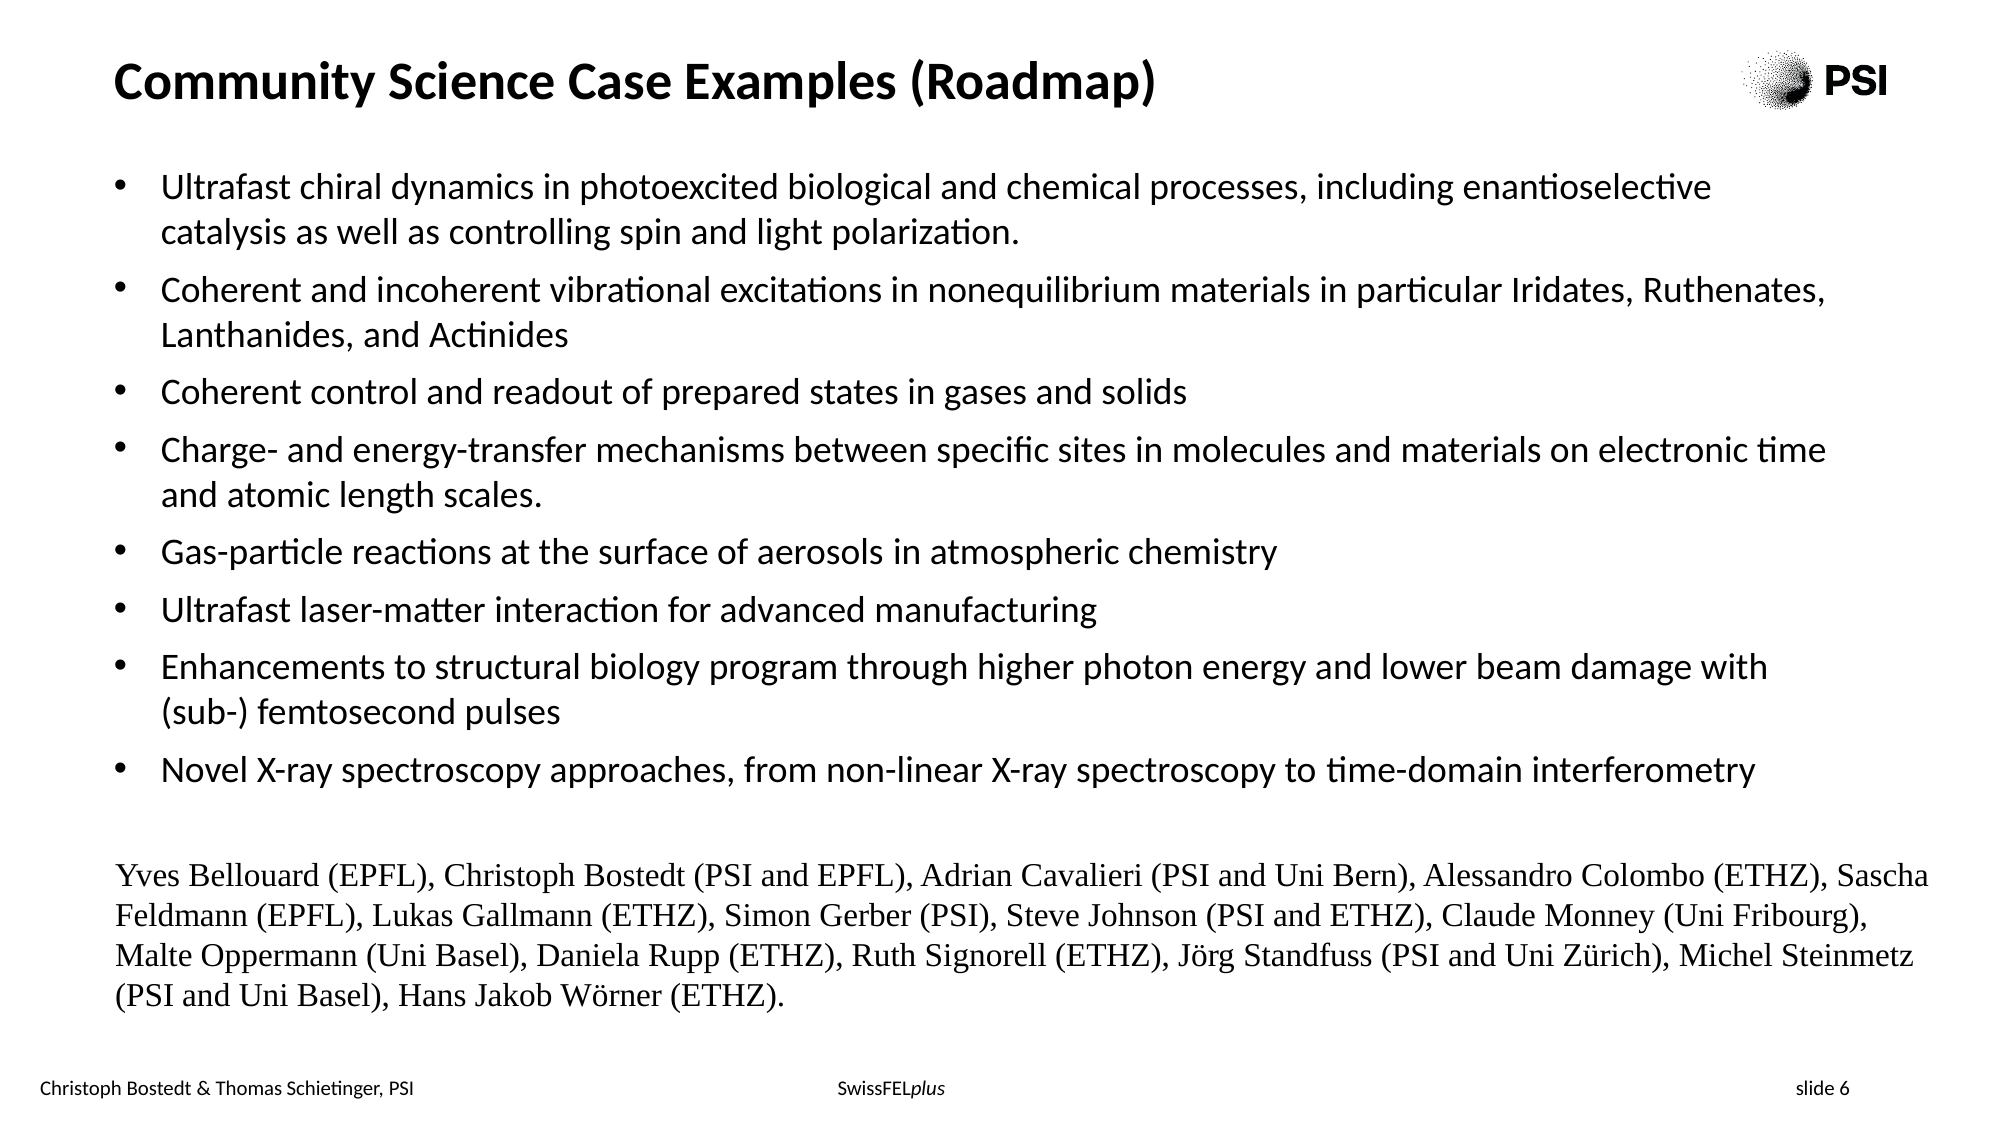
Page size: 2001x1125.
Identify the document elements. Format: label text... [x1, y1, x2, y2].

title Community Science Case Examples (Roadmap) [114, 45, 1585, 118]
list Ultrafast chiral dynamics in photoexcited biological and chemical processes, including enantioselective catalysis as well as controlling spin and light polarization. Coherent and incoherent vibrational excitations in nonequilibrium materials in particular Iridates, Ruthenates, Lanthanides, and Actinides Coherent control and readout of prepared states in gases and solids Charge- and energy-transfer mechanisms between specific sites in molecules and materials on electronic time and atomic length scales. Gas-particle reactions at the surface of aerosols in atmospheric chemistry Ultrafast laser-matter interaction for advanced manufacturing Enhancements to structural biology program through higher photon energy and lower beam damage with (sub-) femtosecond pulses Novel X-ray spectroscopy approaches, from non-linear X-ray spectroscopy to time-domain interferometry [114, 161, 1839, 853]
text_box Yves Bellouard (EPFL), Christoph Bostedt (PSI and EPFL), Adrian Cavalieri (PSI and Uni Bern), Alessandro Colombo (ETHZ), Sascha Feldmann (EPFL), Lukas Gallmann (ETHZ), Simon Gerber (PSI), Steve Johnson (PSI and ETHZ), Claude Monney (Uni Fribourg), Malte Oppermann (Uni Basel), Daniela Rupp (ETHZ), Ruth Signorell (ETHZ), Jörg Standfuss (PSI and Uni Zürich), Michel Steinmetz (PSI and Uni Basel), Hans Jakob Wörner (ETHZ). [115, 853, 1935, 1013]
